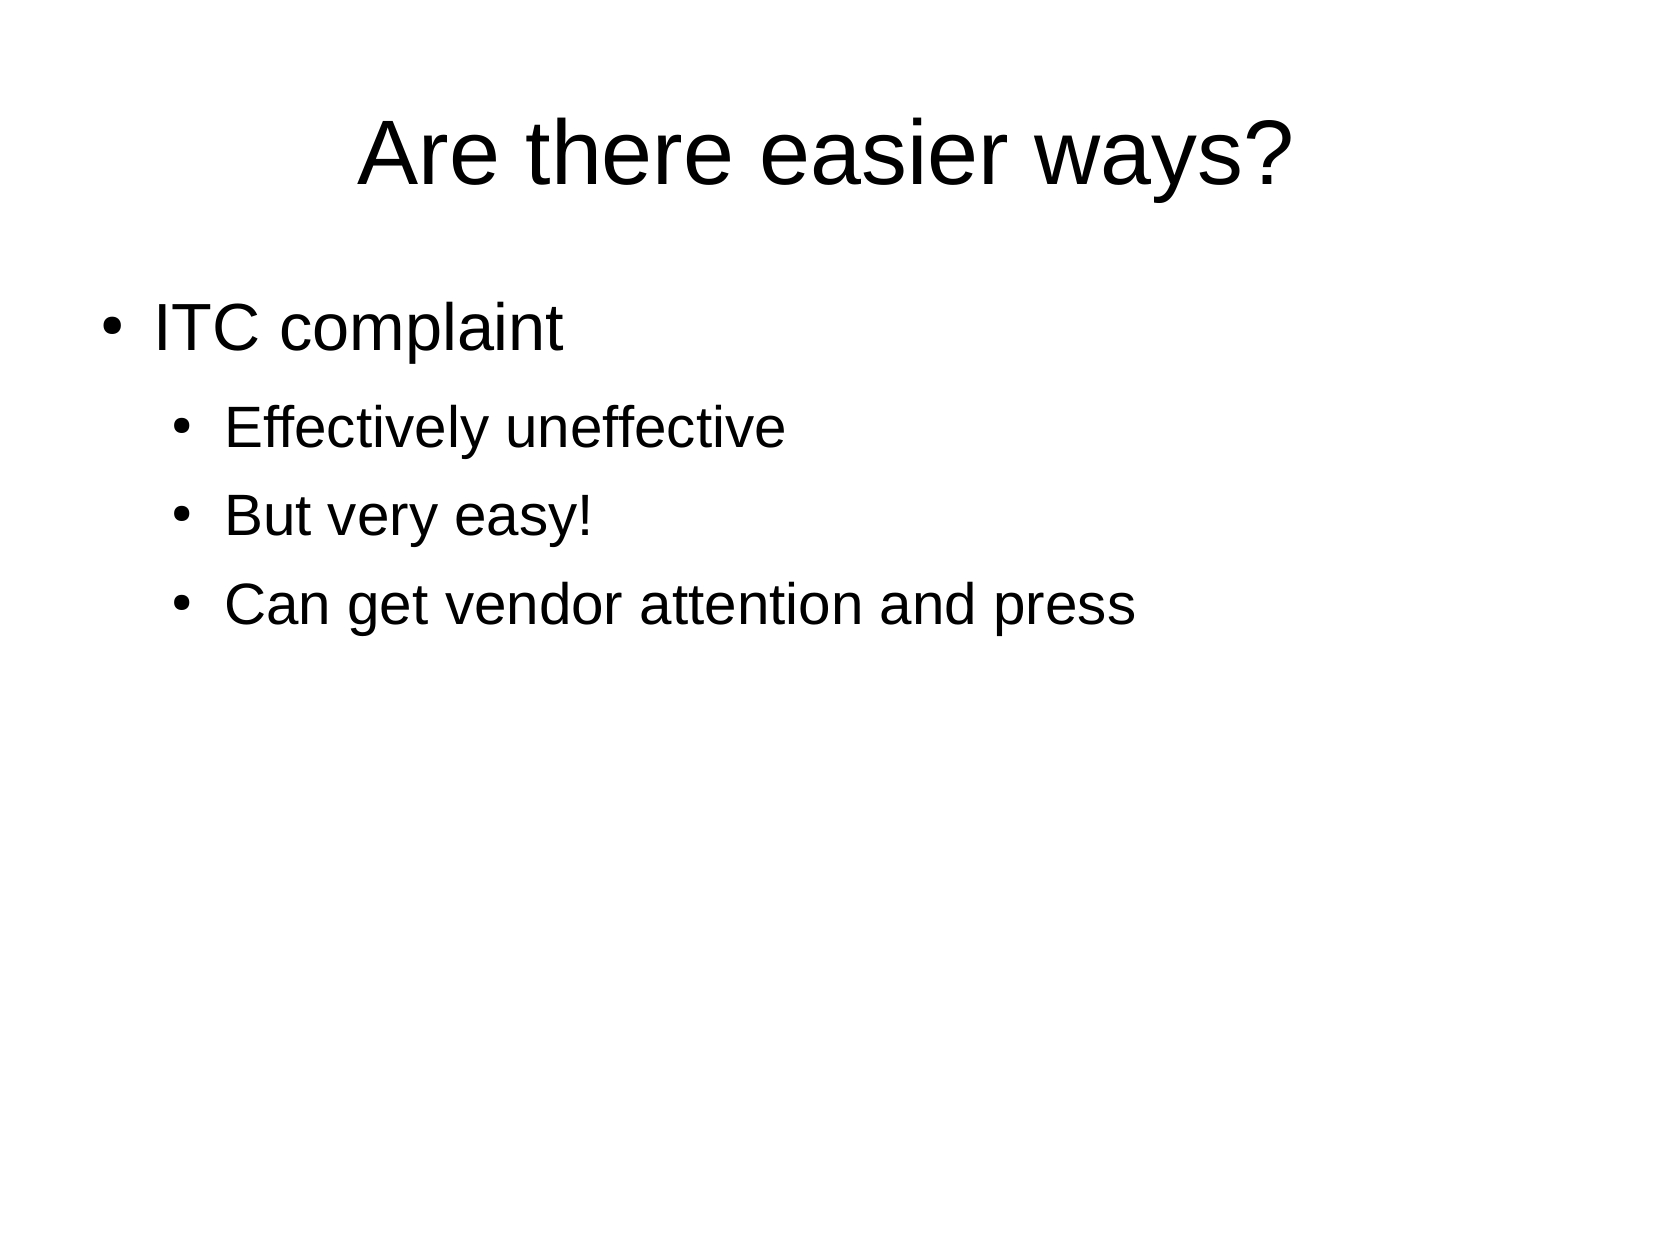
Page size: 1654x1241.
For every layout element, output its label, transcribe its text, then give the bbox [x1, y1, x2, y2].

list ITC complaint Effectively uneffective But very easy! Can get vendor attention and press [82, 290, 1571, 1109]
title Are there easier ways? [82, 49, 1571, 257]
